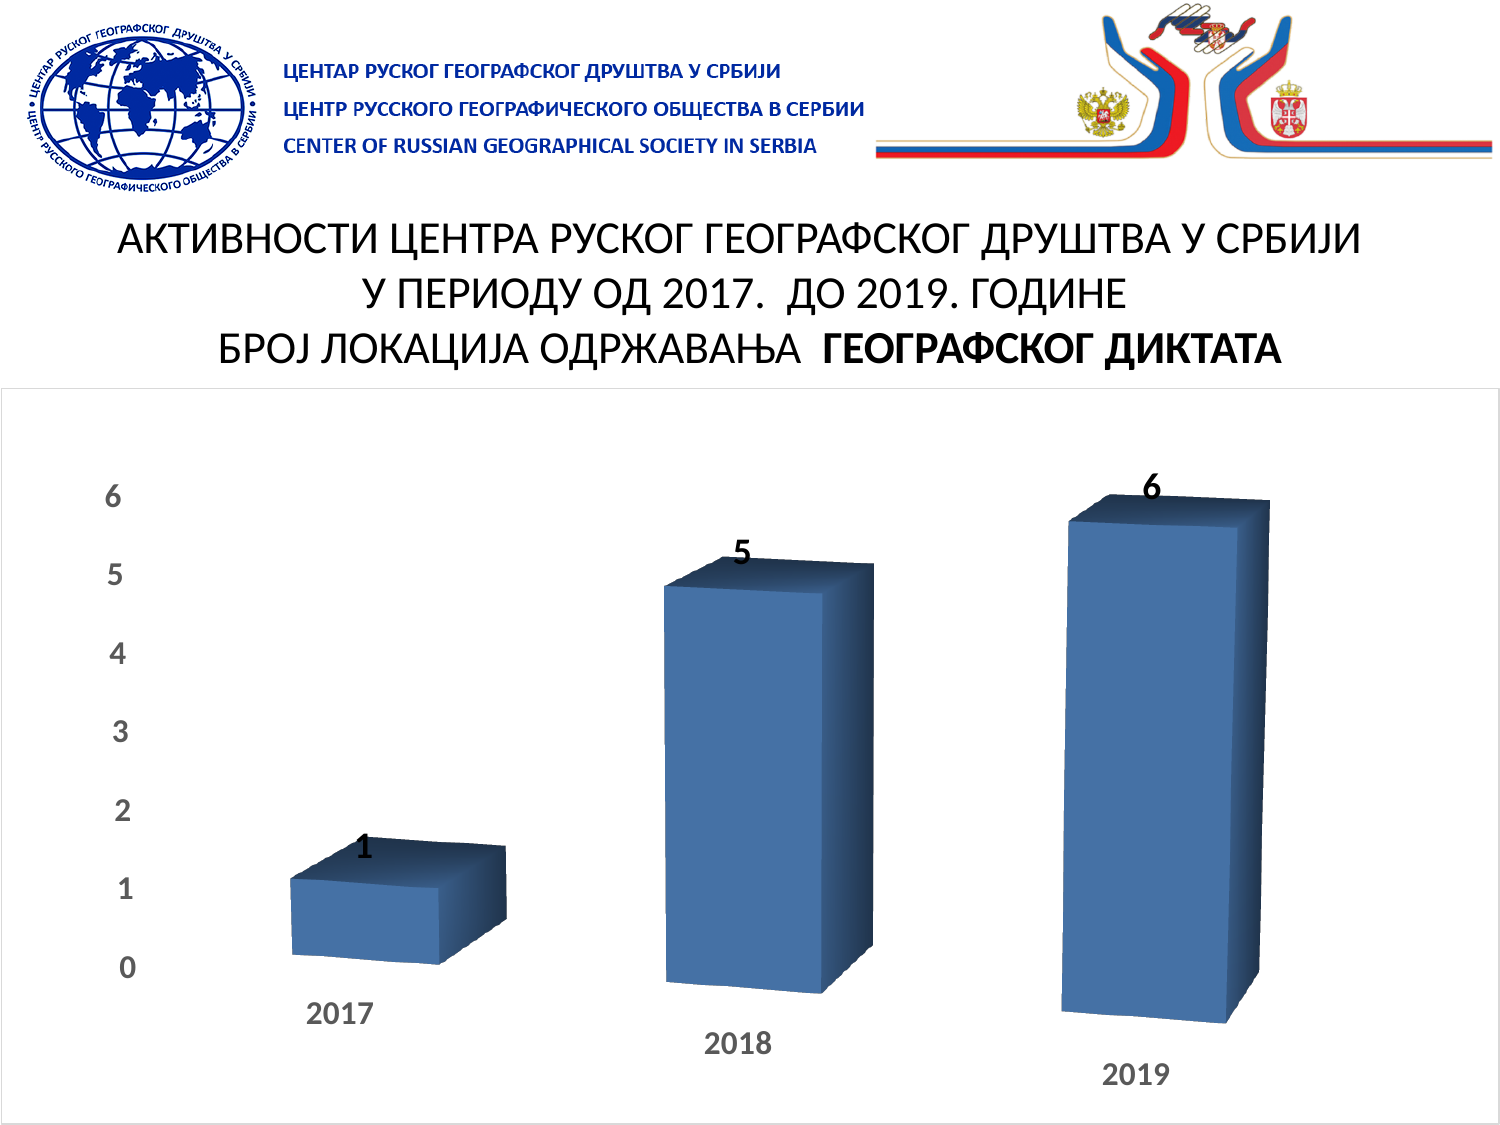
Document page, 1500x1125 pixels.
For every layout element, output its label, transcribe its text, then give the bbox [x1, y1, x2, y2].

picture [12, 0, 1500, 200]
title АКТИВНОСТИ ЦЕНТРА РУСКОГ ГЕОГРАФСКОГ ДРУШТВА У СРБИЈИ У ПЕРИОДУ ОД 2017. ДО 2019. ГОДИНЕ БРОЈ ЛОКАЦИЈА ОДРЖАВАЊА ГЕОГРАФСКОГ ДИКТАТА [0, 200, 1500, 351]
chart [0, 387, 1500, 1125]
